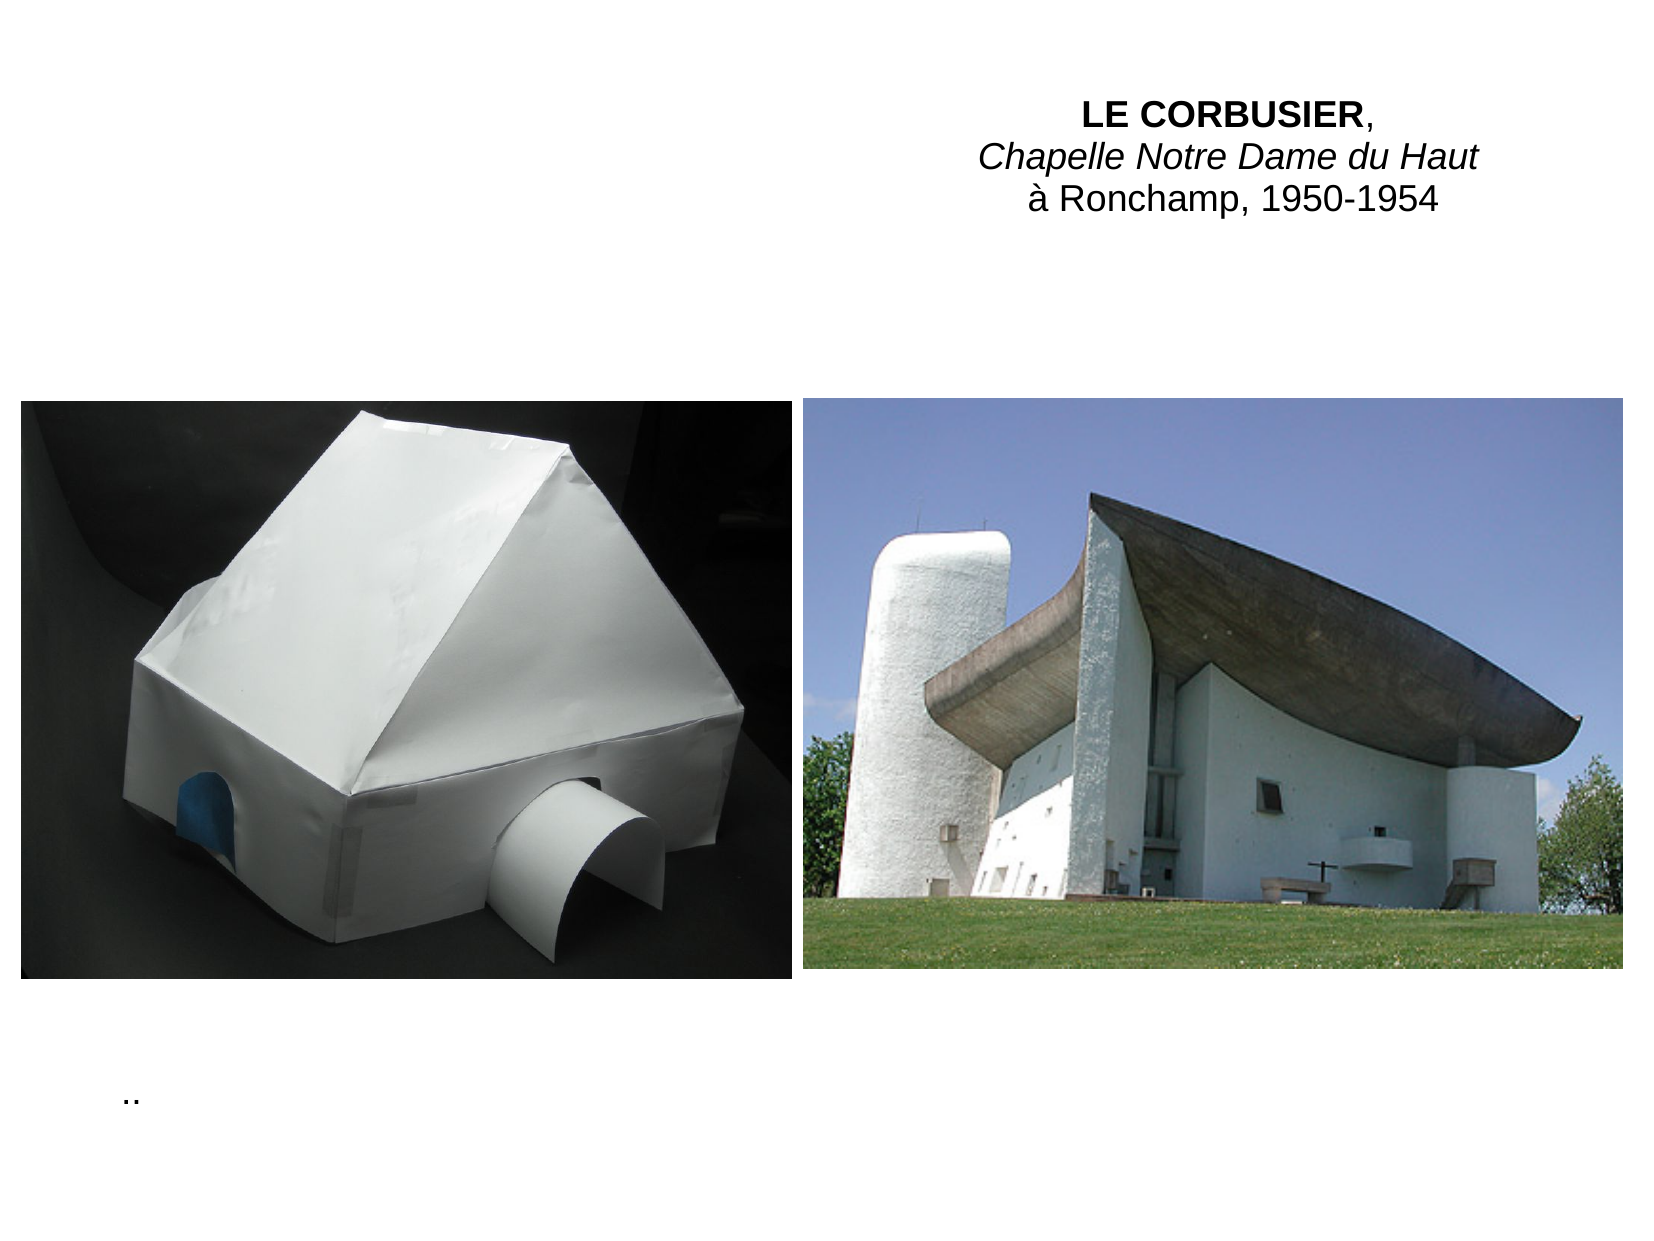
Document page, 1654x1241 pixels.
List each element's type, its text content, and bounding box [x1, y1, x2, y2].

picture [803, 398, 1623, 969]
title LE CORBUSIER, Chapelle Notre Dame du Haut à Ronchamp, 1950-1954 [484, 52, 1654, 260]
picture [21, 401, 792, 979]
text_box .. [106, 1062, 157, 1120]
